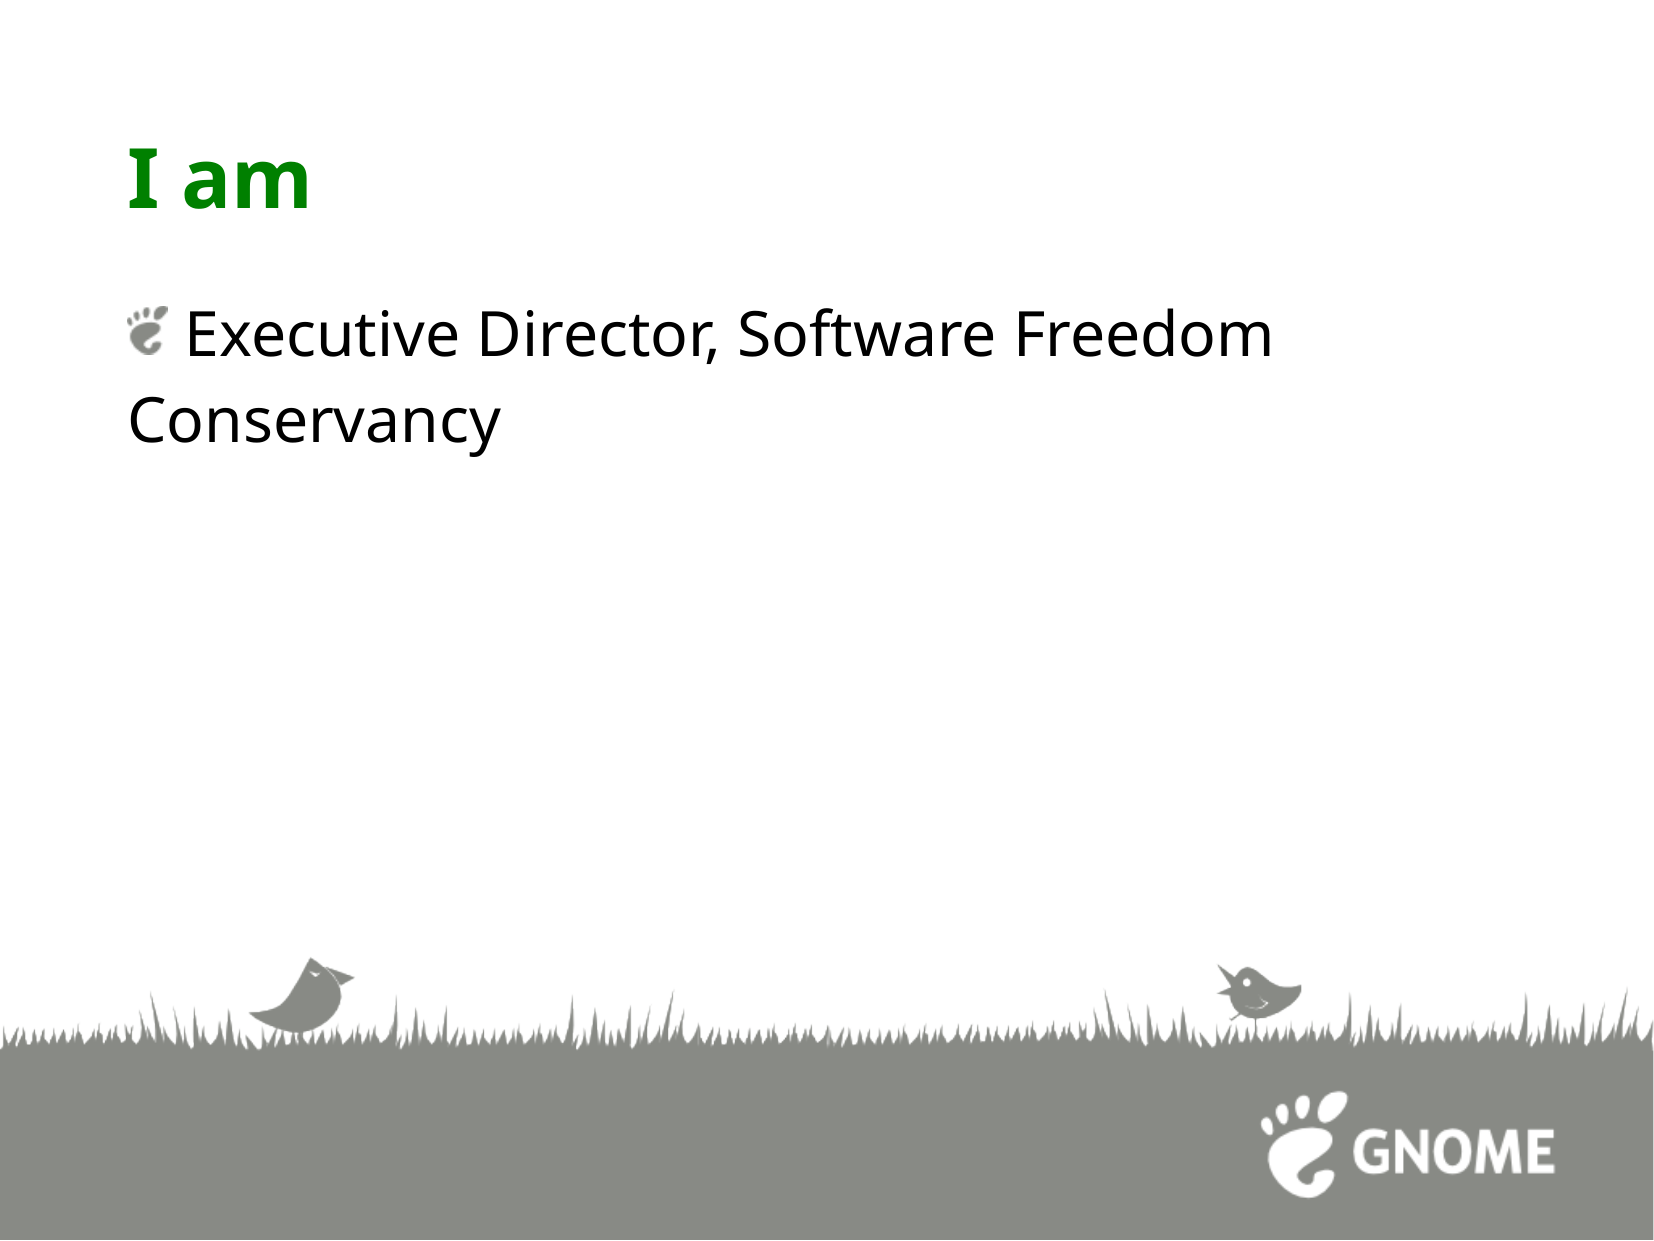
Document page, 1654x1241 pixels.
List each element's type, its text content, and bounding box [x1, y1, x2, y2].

text_box Executive Director, Software Freedom Conservancy [112, 277, 1654, 391]
text_box I am [112, 112, 1654, 240]
picture [0, 0, 1654, 1241]
